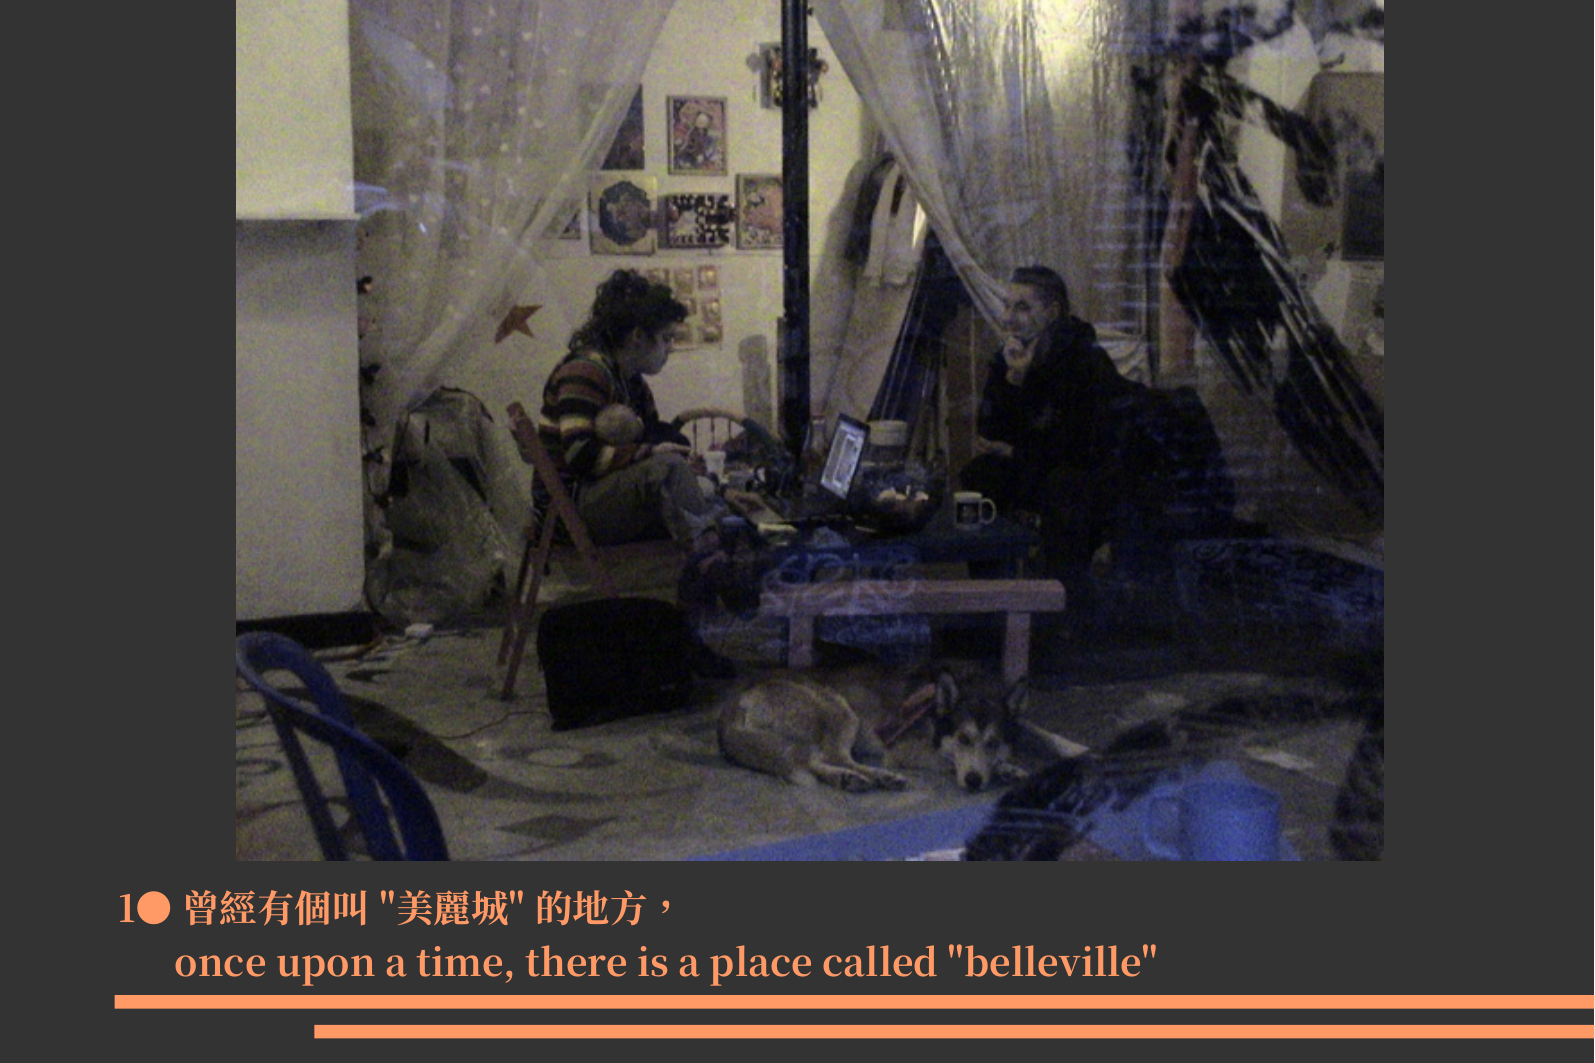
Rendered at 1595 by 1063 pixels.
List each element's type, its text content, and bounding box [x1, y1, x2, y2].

picture [236, 0, 1384, 861]
title 1● 曾經有個叫 "美麗城" 的地方， once upon a time, there is a place called "belleville" [118, 874, 1270, 993]
